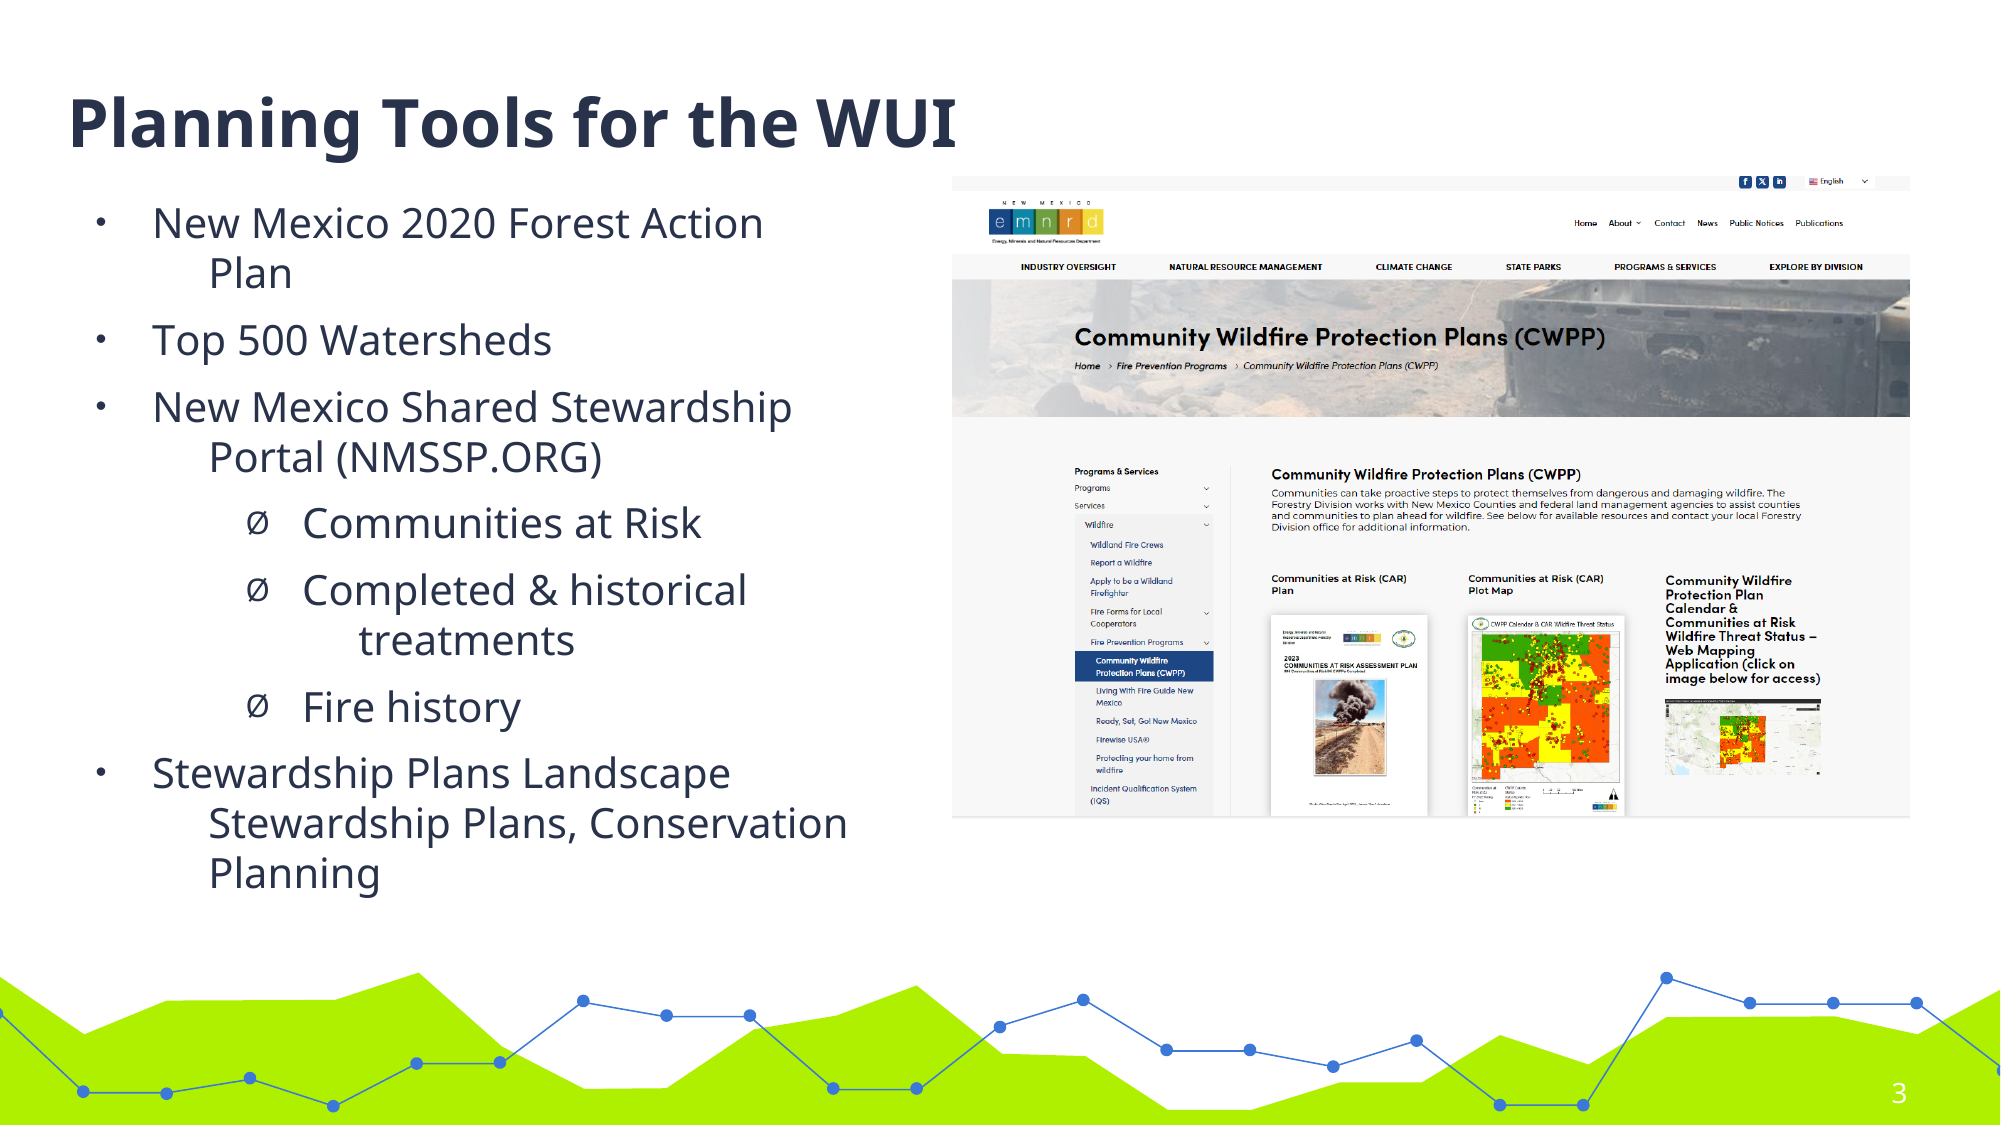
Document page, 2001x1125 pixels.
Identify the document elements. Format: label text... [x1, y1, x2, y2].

title Planning Tools for the WUI [47, 60, 1299, 157]
text_box New Mexico 2020 Forest Action Plan Top 500 Watersheds New Mexico Shared Stewardship Portal (NMSSP.ORG) Communities at Risk Completed & historical treatments Fire history Stewardship Plans Landscape Stewardship Plans, Conservation Planning [75, 177, 874, 888]
slide_number 3 [1871, 1055, 1992, 1125]
picture [952, 177, 1910, 819]
